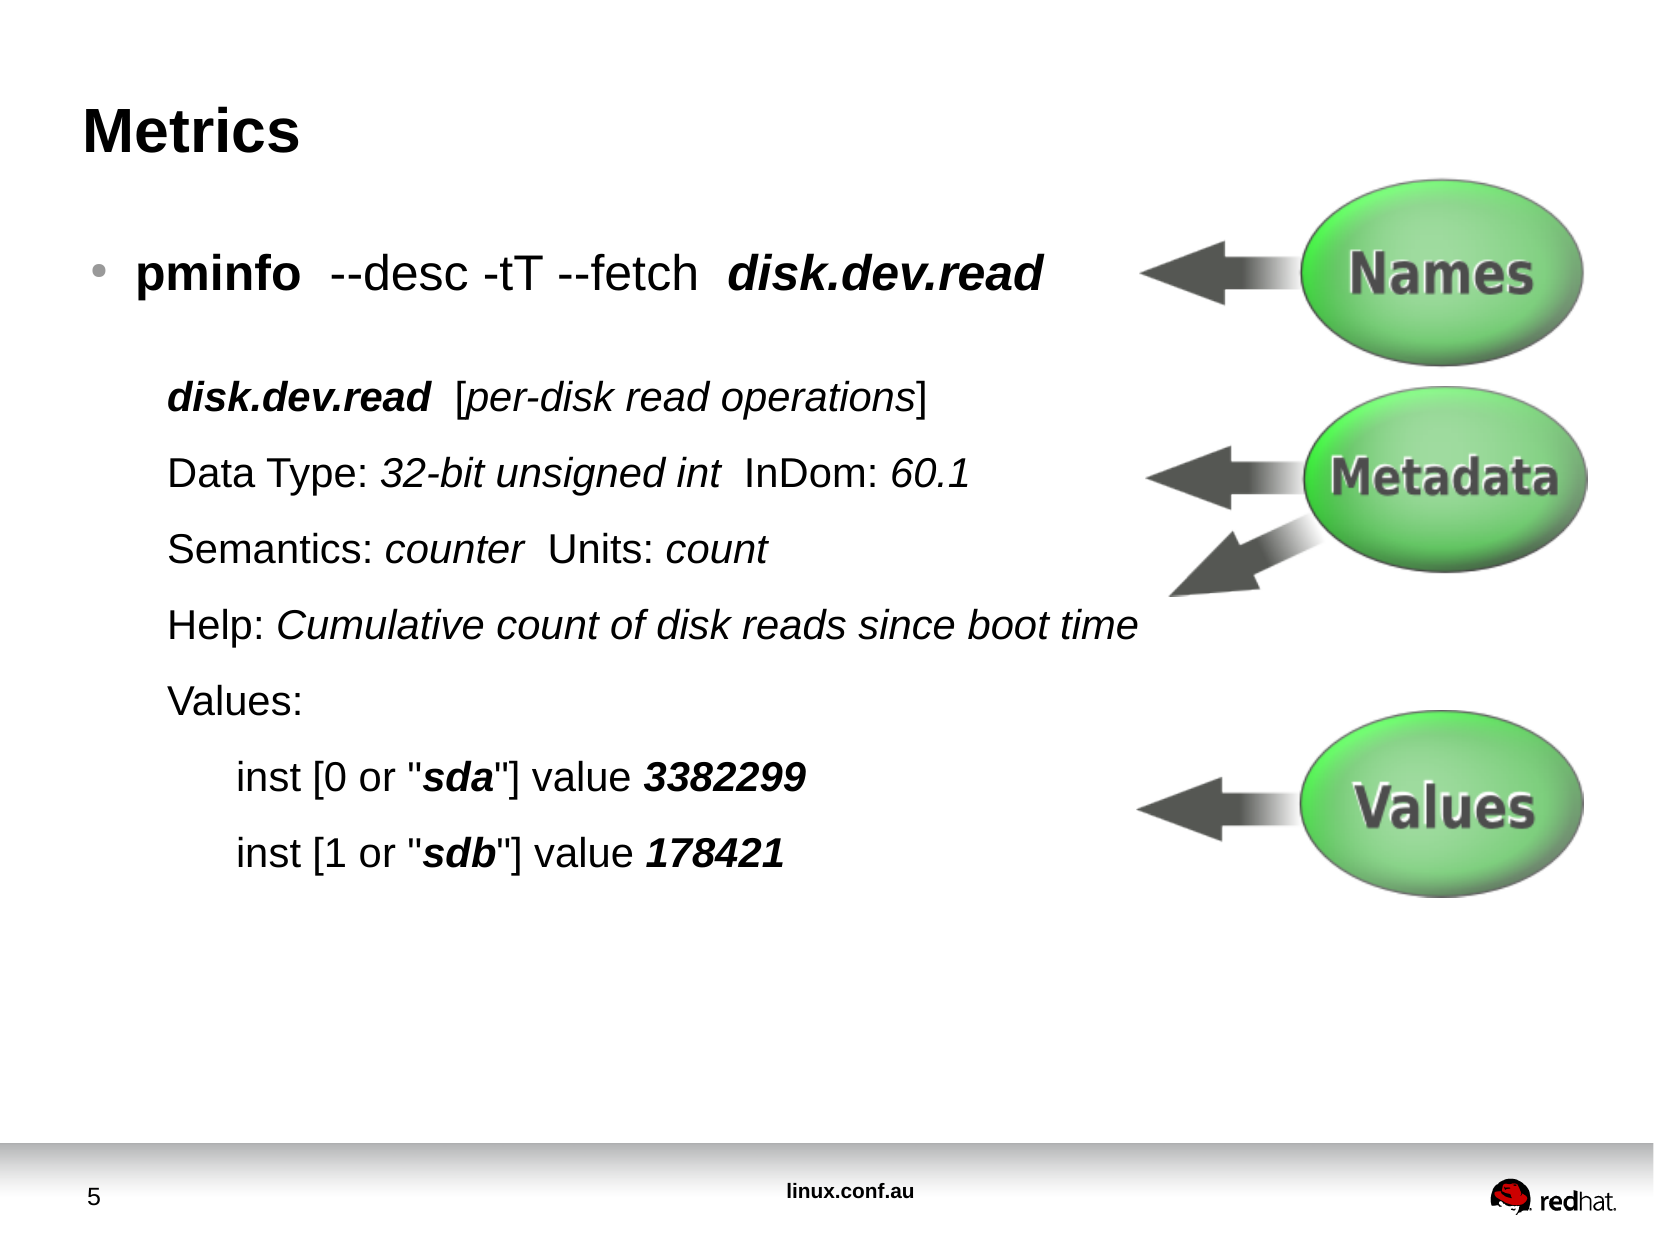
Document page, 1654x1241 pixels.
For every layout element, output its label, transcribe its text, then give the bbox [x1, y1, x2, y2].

picture [0, 1143, 1654, 1241]
title Metrics [82, 37, 1571, 226]
picture [1139, 66, 1654, 597]
list pminfo --desc -tT --fetch disk.dev.read disk.dev.read [per-disk read operations] Data Type: 32-bit unsigned int InDom: 60.1 Semantics: counter Units: count Help: Cumulative count of disk reads since boot time Values: inst [0 or "sda"] value 3382299 inst [1 or "sdb"] value 178421 [75, 244, 1576, 962]
picture [1136, 710, 1584, 898]
